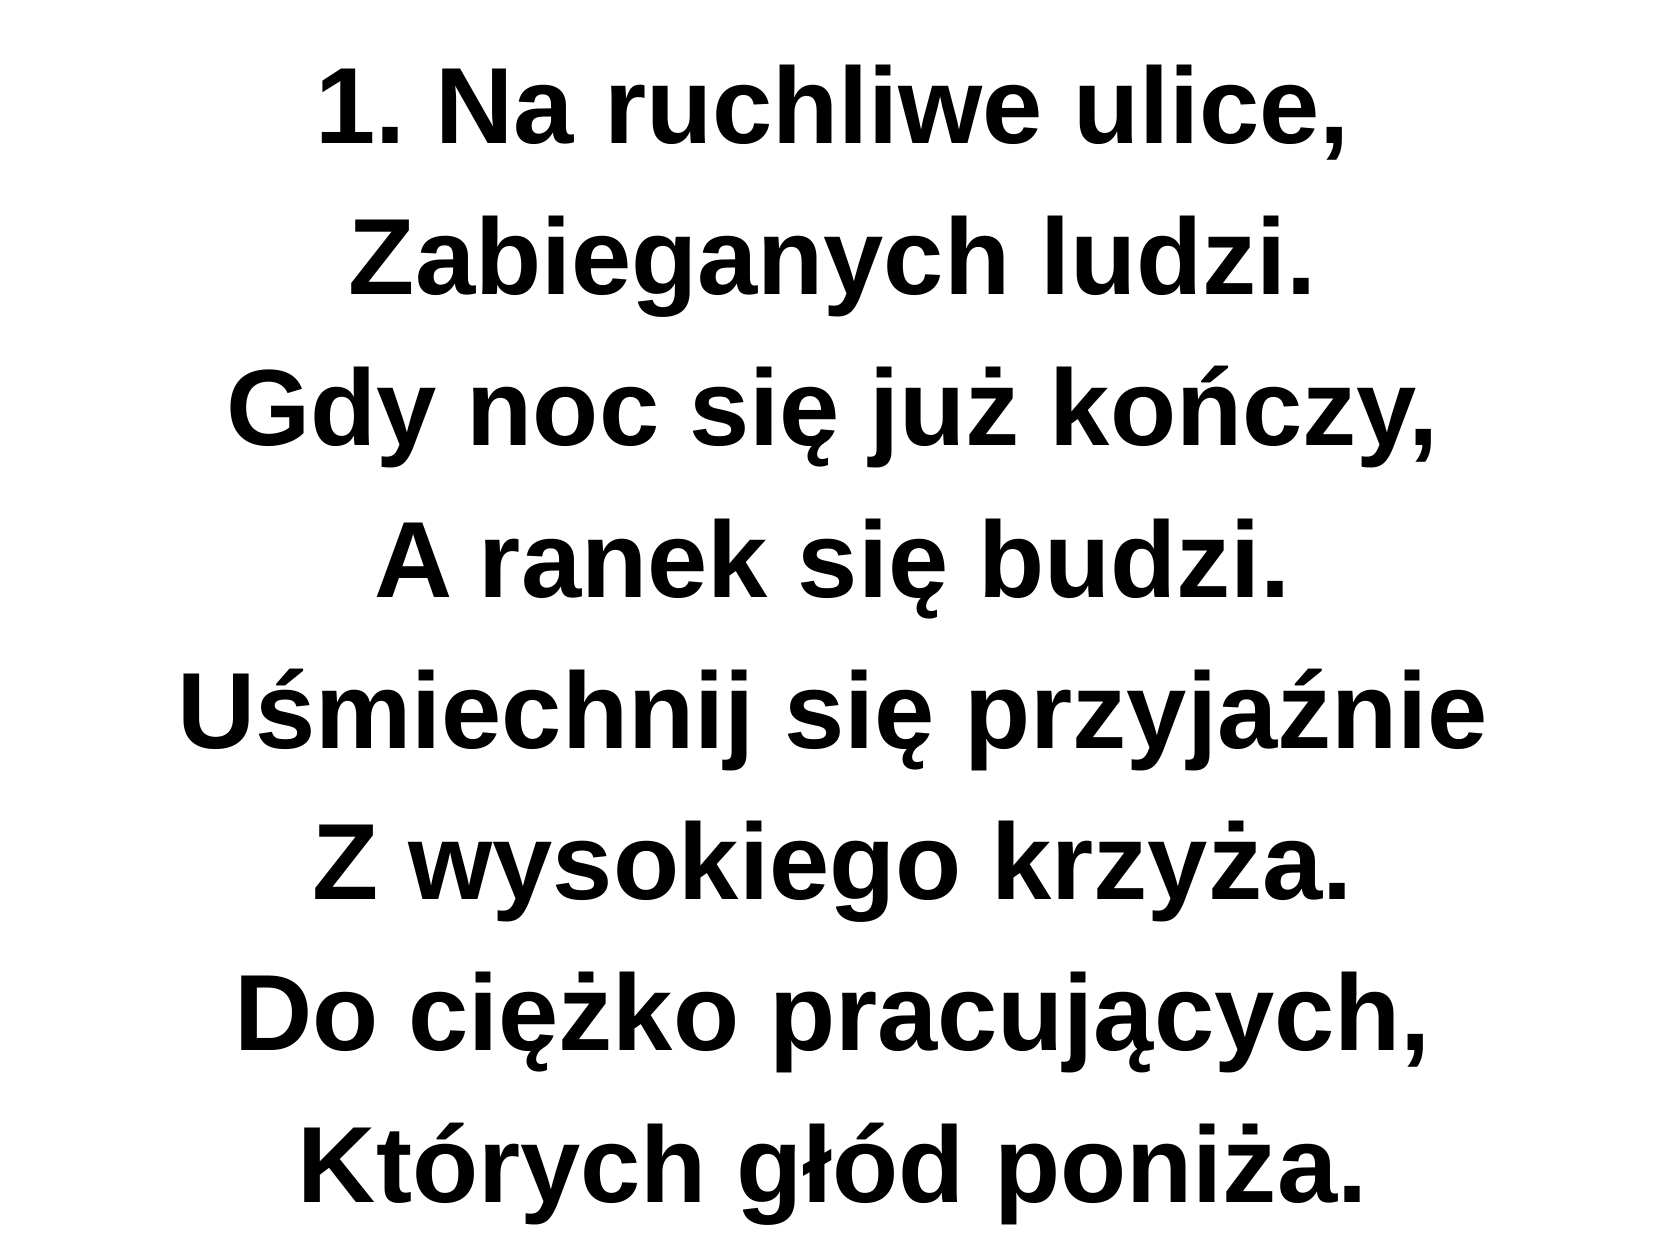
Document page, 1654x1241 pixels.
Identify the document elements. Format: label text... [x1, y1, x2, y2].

subtitle 1. Na ruchliwe ulice, Zabieganych ludzi. Gdy noc się już kończy, A ranek się budzi. Uśmiechnij się przyjaźnie Z wysokiego krzyża. Do ciężko pracujących, Których głód poniża. [11, 0, 1654, 1241]
